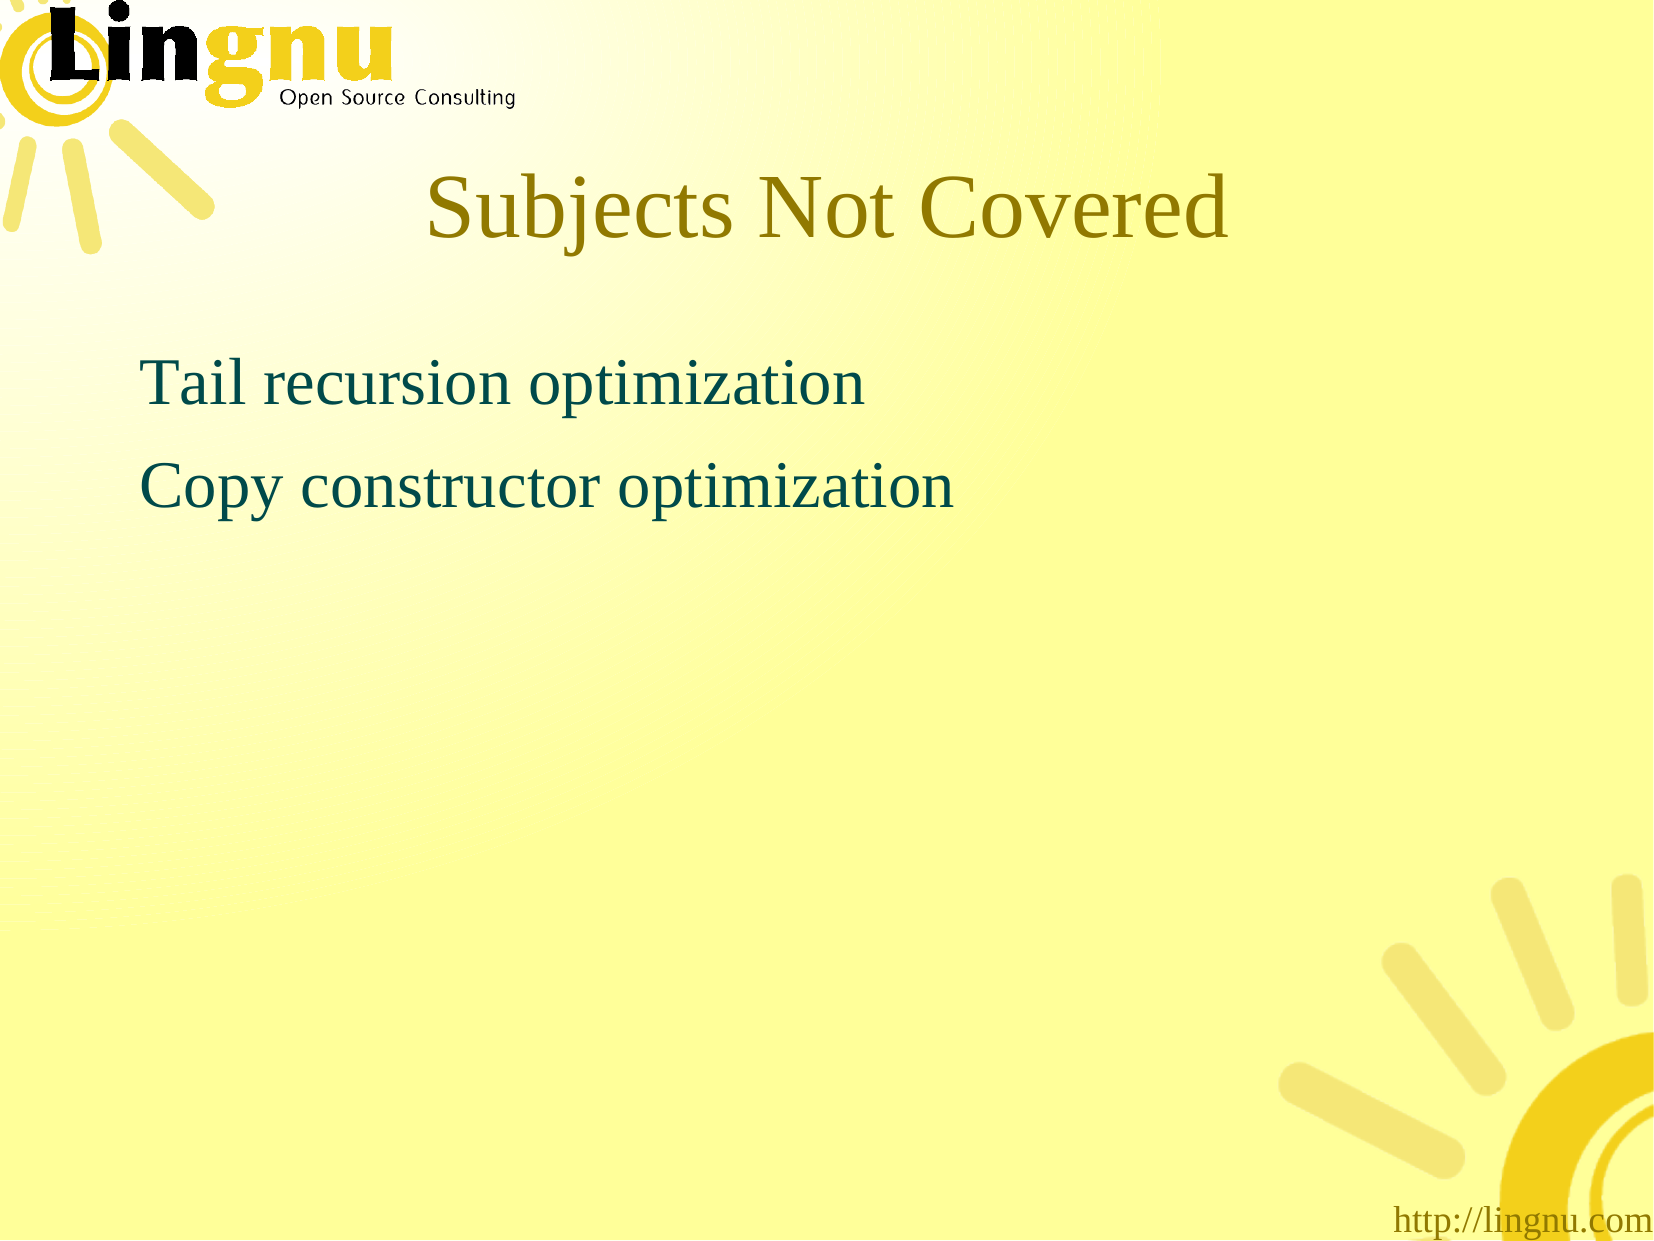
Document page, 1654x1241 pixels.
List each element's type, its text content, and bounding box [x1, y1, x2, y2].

picture [0, 0, 516, 256]
list Tail recursion optimization Copy constructor optimization [121, 344, 1534, 1127]
title Subjects Not Covered [121, 102, 1534, 311]
picture [1256, 871, 1654, 1241]
